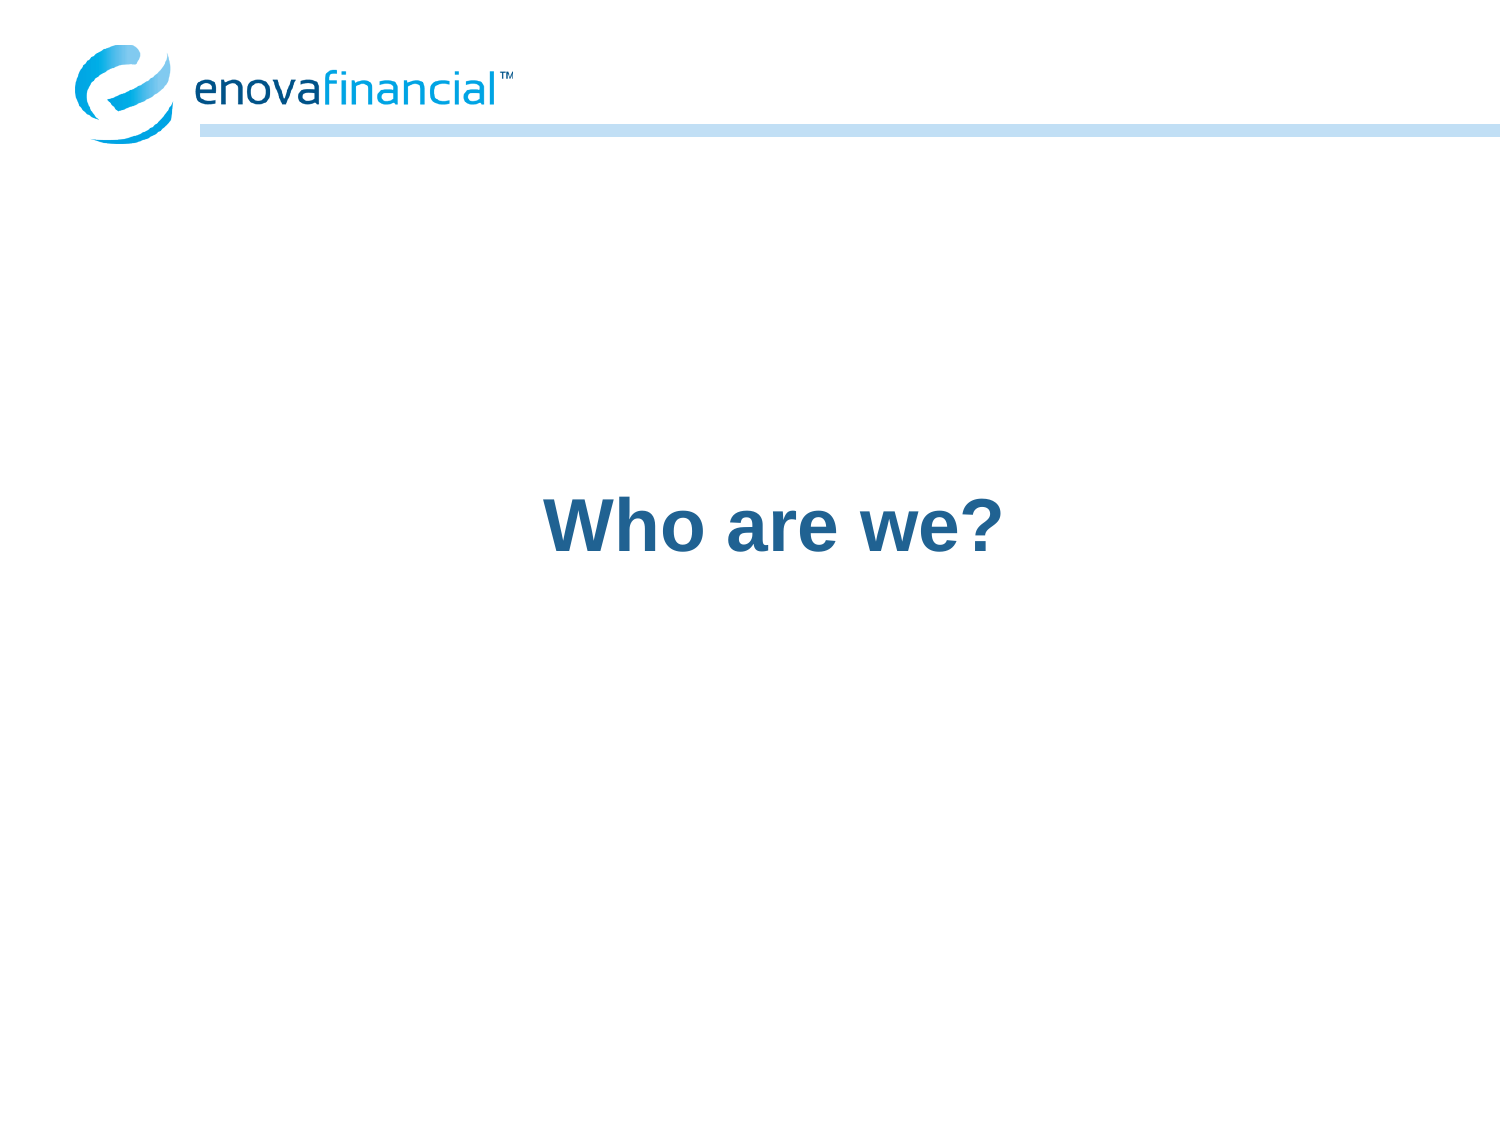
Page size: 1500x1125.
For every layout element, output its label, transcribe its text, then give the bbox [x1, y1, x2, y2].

list Who are we? [187, 224, 1363, 826]
picture [75, 45, 1500, 144]
